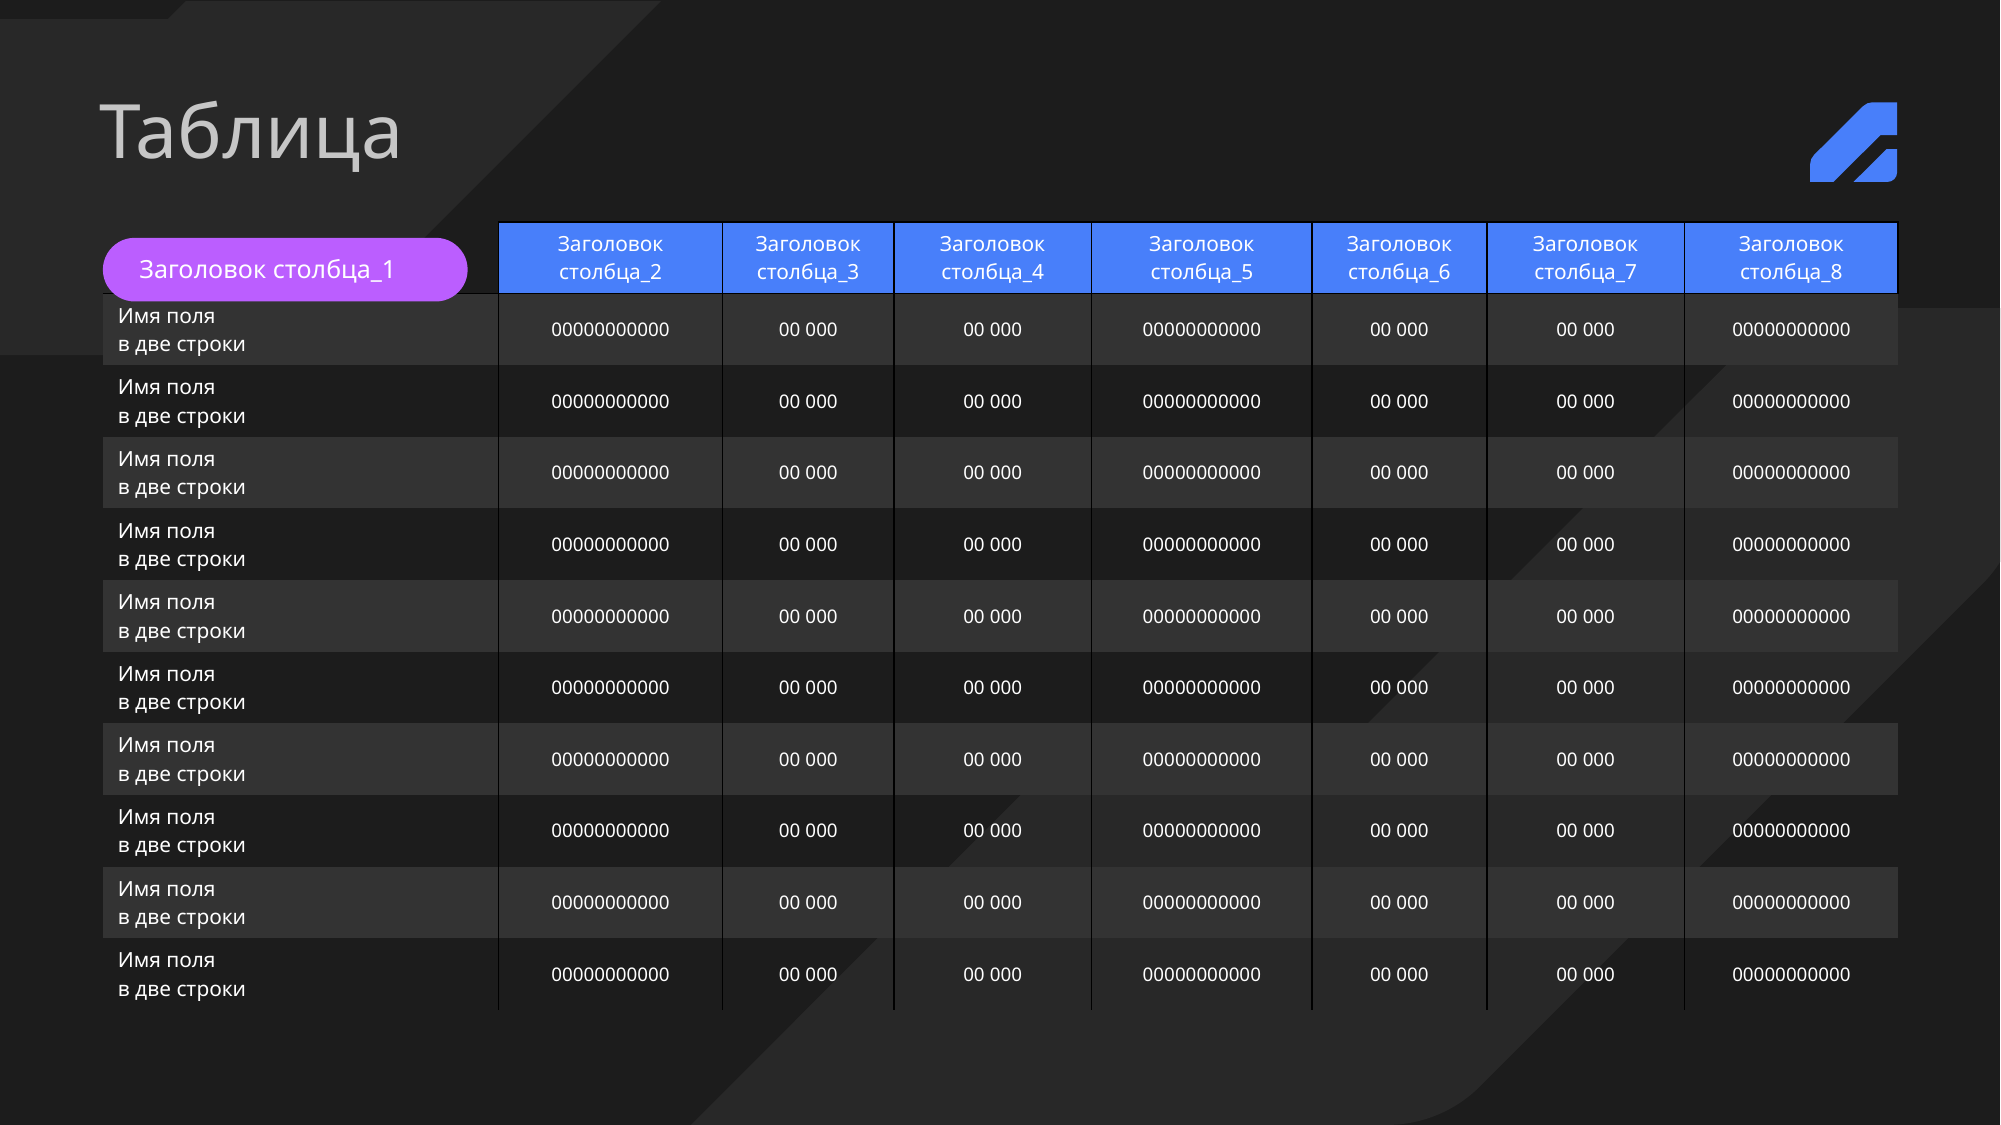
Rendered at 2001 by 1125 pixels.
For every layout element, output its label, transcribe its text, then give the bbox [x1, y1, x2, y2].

table_cell 00000000000 [499, 508, 722, 580]
table_header Заголовок столбца_5 [1092, 223, 1311, 293]
table_cell 00 000 [1313, 652, 1486, 723]
table_cell Имя поля в две строки [103, 437, 498, 508]
table_cell 00 000 [1488, 580, 1684, 652]
table_cell 00 000 [895, 723, 1091, 795]
text_box [102, 237, 468, 302]
table_cell Имя поля в две строки [103, 723, 498, 795]
table_cell 00 000 [895, 867, 1091, 938]
table_cell 00 000 [1488, 795, 1684, 867]
table_cell 00 000 [1313, 508, 1486, 580]
table_cell 00000000000 [1685, 508, 1898, 580]
table_cell 00 000 [895, 508, 1091, 580]
table_cell 00 000 [895, 294, 1091, 365]
table_cell 00 000 [723, 508, 893, 580]
table_cell 00 000 [1488, 652, 1684, 723]
table_cell 00 000 [1313, 723, 1486, 795]
table_cell 00 000 [723, 652, 893, 723]
table_cell 00 000 [723, 938, 893, 1010]
table_cell 00000000000 [1092, 294, 1311, 365]
table_cell Имя поля в две строки [103, 938, 498, 1010]
table_cell 00000000000 [499, 723, 722, 795]
table_cell 00 000 [723, 365, 893, 437]
table_cell 00000000000 [499, 652, 722, 723]
table_cell 00000000000 [1092, 723, 1311, 795]
table_cell Имя поля в две строки [103, 652, 498, 723]
table_cell 00000000000 [1092, 437, 1311, 508]
table_cell 00 000 [723, 437, 893, 508]
table_cell 00 000 [1313, 580, 1486, 652]
table_cell 00 000 [1313, 938, 1486, 1010]
table_cell 00000000000 [499, 867, 722, 938]
table_cell 00 000 [1313, 437, 1486, 508]
table_header [103, 222, 498, 293]
table_cell Имя поля в две строки [103, 867, 498, 938]
table_cell 00000000000 [1685, 580, 1898, 652]
table_cell 00 000 [1313, 795, 1486, 867]
table_cell Имя поля в две строки [103, 508, 498, 580]
table_cell 00000000000 [1092, 938, 1311, 1010]
table_cell 00 000 [1488, 365, 1684, 437]
table_cell 00 000 [895, 437, 1091, 508]
table_header [103, 279, 112, 293]
table_cell 00000000000 [1092, 365, 1311, 437]
table_cell 00 000 [895, 580, 1091, 652]
table_cell 00000000000 [1092, 652, 1311, 723]
table_cell 00000000000 [1092, 580, 1311, 652]
table_cell 00 000 [723, 867, 893, 938]
table_cell 00000000000 [499, 365, 722, 437]
table_cell 00 000 [895, 365, 1091, 437]
table_cell 00 000 [723, 294, 893, 365]
table_cell 00000000000 [499, 938, 722, 1010]
table_cell 00 000 [895, 795, 1091, 867]
table_cell 00 000 [1313, 294, 1486, 365]
table_cell 00 000 [1488, 508, 1684, 580]
table_cell 00 000 [1488, 437, 1684, 508]
table_cell 00 000 [895, 938, 1091, 1010]
text_box Заголовок столбца_1 [124, 245, 449, 292]
table_header Заголовок столбца_4 [895, 223, 1091, 293]
table_cell 00 000 [895, 652, 1091, 723]
table_cell 00000000000 [1685, 365, 1898, 437]
table_cell 00000000000 [1685, 723, 1898, 795]
table_cell Имя поля в две строки [103, 294, 498, 365]
table_cell 00 000 [1313, 365, 1486, 437]
table_header Заголовок столбца_3 [723, 223, 893, 293]
table_header Заголовок столбца_7 [1488, 223, 1684, 293]
table_cell 00000000000 [499, 437, 722, 508]
table_cell 00000000000 [499, 795, 722, 867]
table_cell Имя поля в две строки [103, 580, 498, 652]
table_cell 00000000000 [499, 580, 722, 652]
table_cell 00 000 [723, 723, 893, 795]
table_cell 00000000000 [1685, 867, 1898, 938]
table_cell Имя поля в две строки [103, 795, 498, 867]
table_cell 00 000 [1488, 867, 1684, 938]
table_cell 00 000 [723, 580, 893, 652]
table_cell 00000000000 [499, 294, 722, 365]
table_cell 00000000000 [1092, 508, 1311, 580]
table_cell 00000000000 [1092, 795, 1311, 867]
table_cell 00000000000 [1685, 294, 1898, 365]
table_cell 00000000000 [1685, 437, 1898, 508]
table_cell 00000000000 [1092, 867, 1311, 938]
table_cell 00000000000 [1685, 795, 1898, 867]
table_header Заголовок столбца_6 [1313, 223, 1486, 293]
table_cell 00000000000 [1685, 938, 1898, 1010]
table_cell 00000000000 [1685, 652, 1898, 723]
table_cell 00 000 [1488, 723, 1684, 795]
table_cell 00 000 [723, 795, 893, 867]
table_cell 00 000 [1488, 294, 1684, 365]
table_header Заголовок столбца_2 [499, 223, 722, 293]
table_cell 00 000 [1488, 938, 1684, 1010]
table_cell Имя поля в две строки [103, 365, 498, 437]
title Таблица [84, 86, 1810, 179]
table_header Заголовок столбца_8 [1685, 223, 1897, 293]
table_cell 00 000 [1313, 867, 1486, 938]
